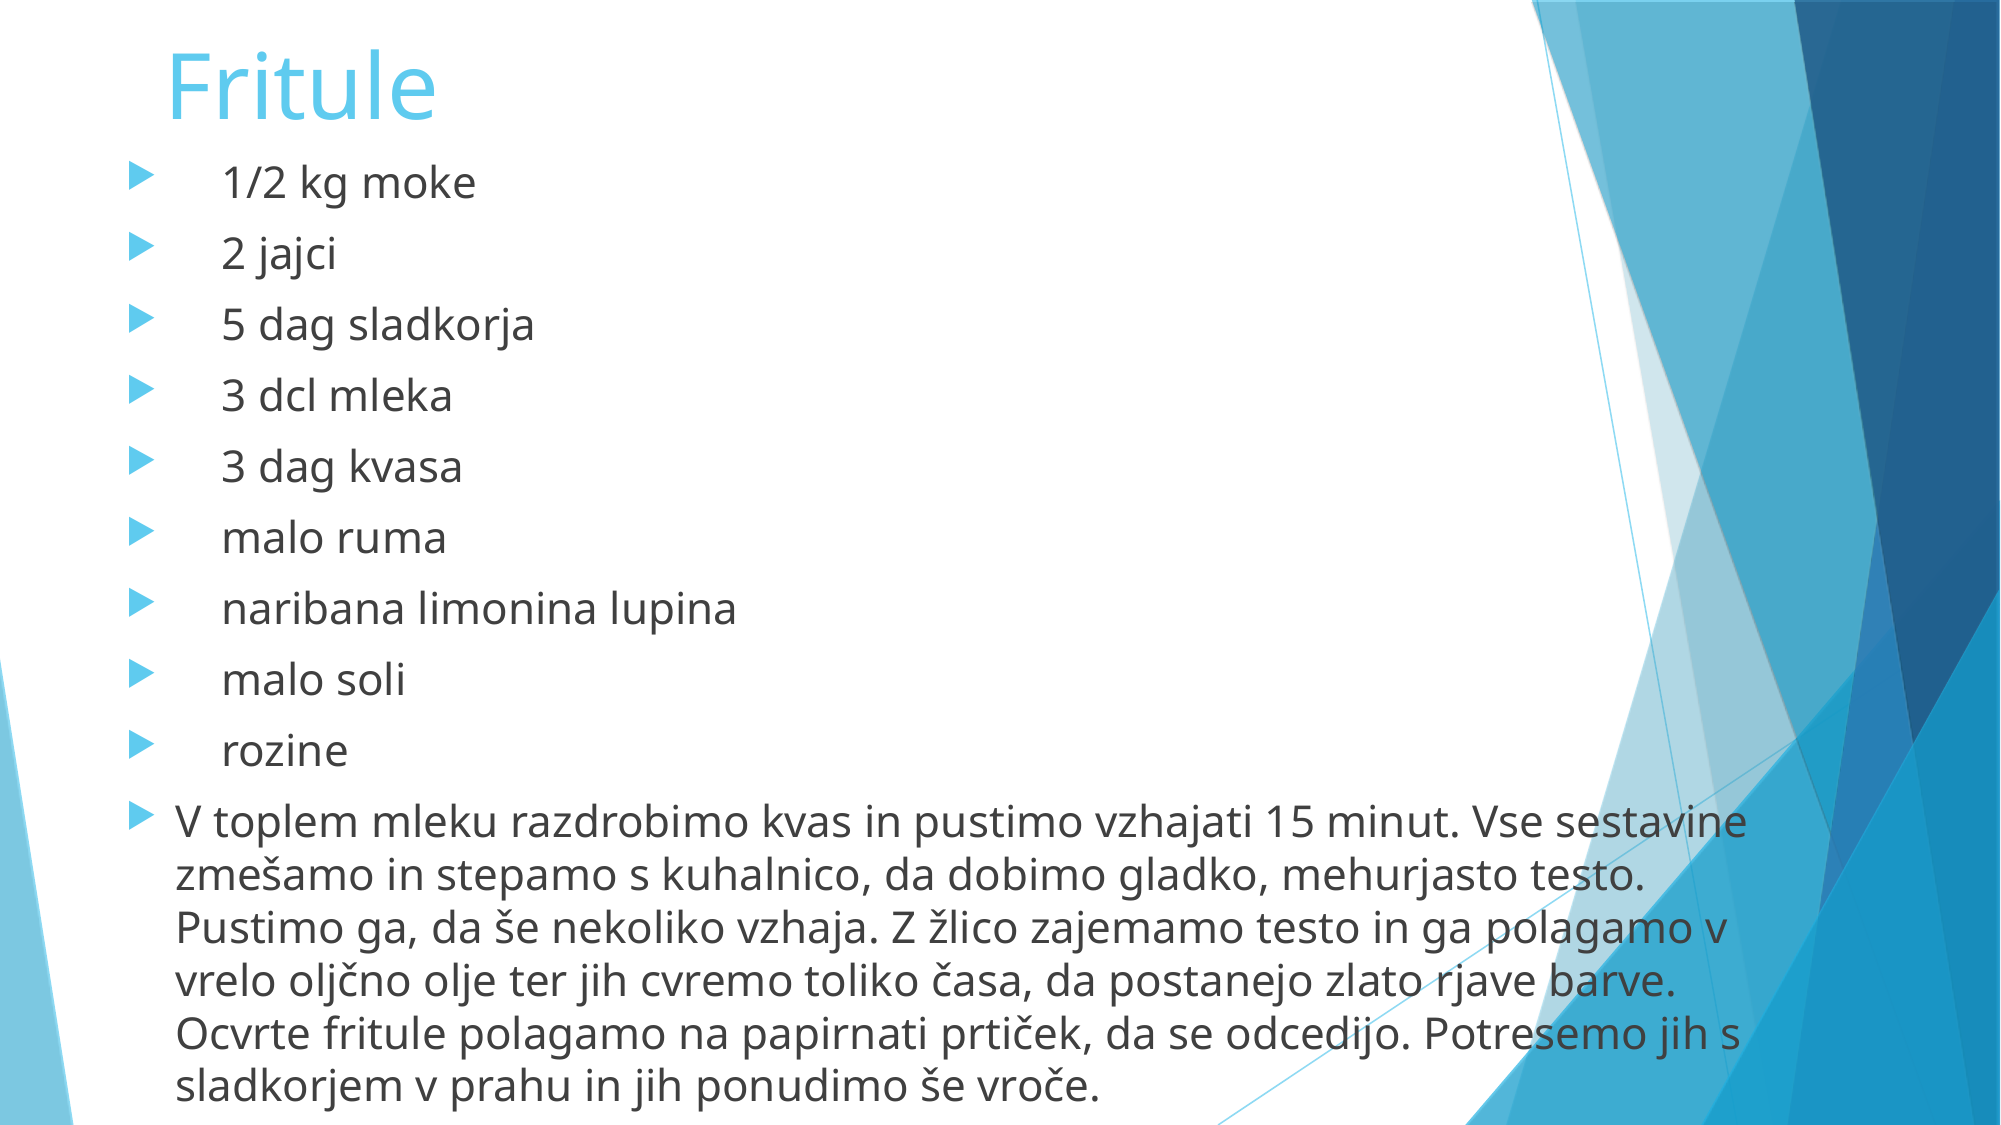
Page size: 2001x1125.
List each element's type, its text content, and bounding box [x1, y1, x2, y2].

title Fritule [149, 19, 1850, 282]
list 1/2 kg moke 2 jajci 5 dag sladkorja 3 dcl mleka 3 dag kvasa malo ruma naribana limonina lupina malo soli rozine V toplem mleku razdrobimo kvas in pustimo vzhajati 15 minut. Vse sestavine zmešamo in stepamo s kuhalnico, da dobimo gladko, mehurjasto testo. Pustimo ga, da še nekoliko vzhaja. Z žlico zajemamo testo in ga polagamo v vrelo oljčno olje ter jih cvremo toliko časa, da postanejo zlato rjave barve. Ocvrte fritule polagamo na papirnati prtiček, da se odcedijo. Potresemo jih s sladkorjem v prahu in jih ponudimo še vroče. [110, 88, 1811, 1125]
